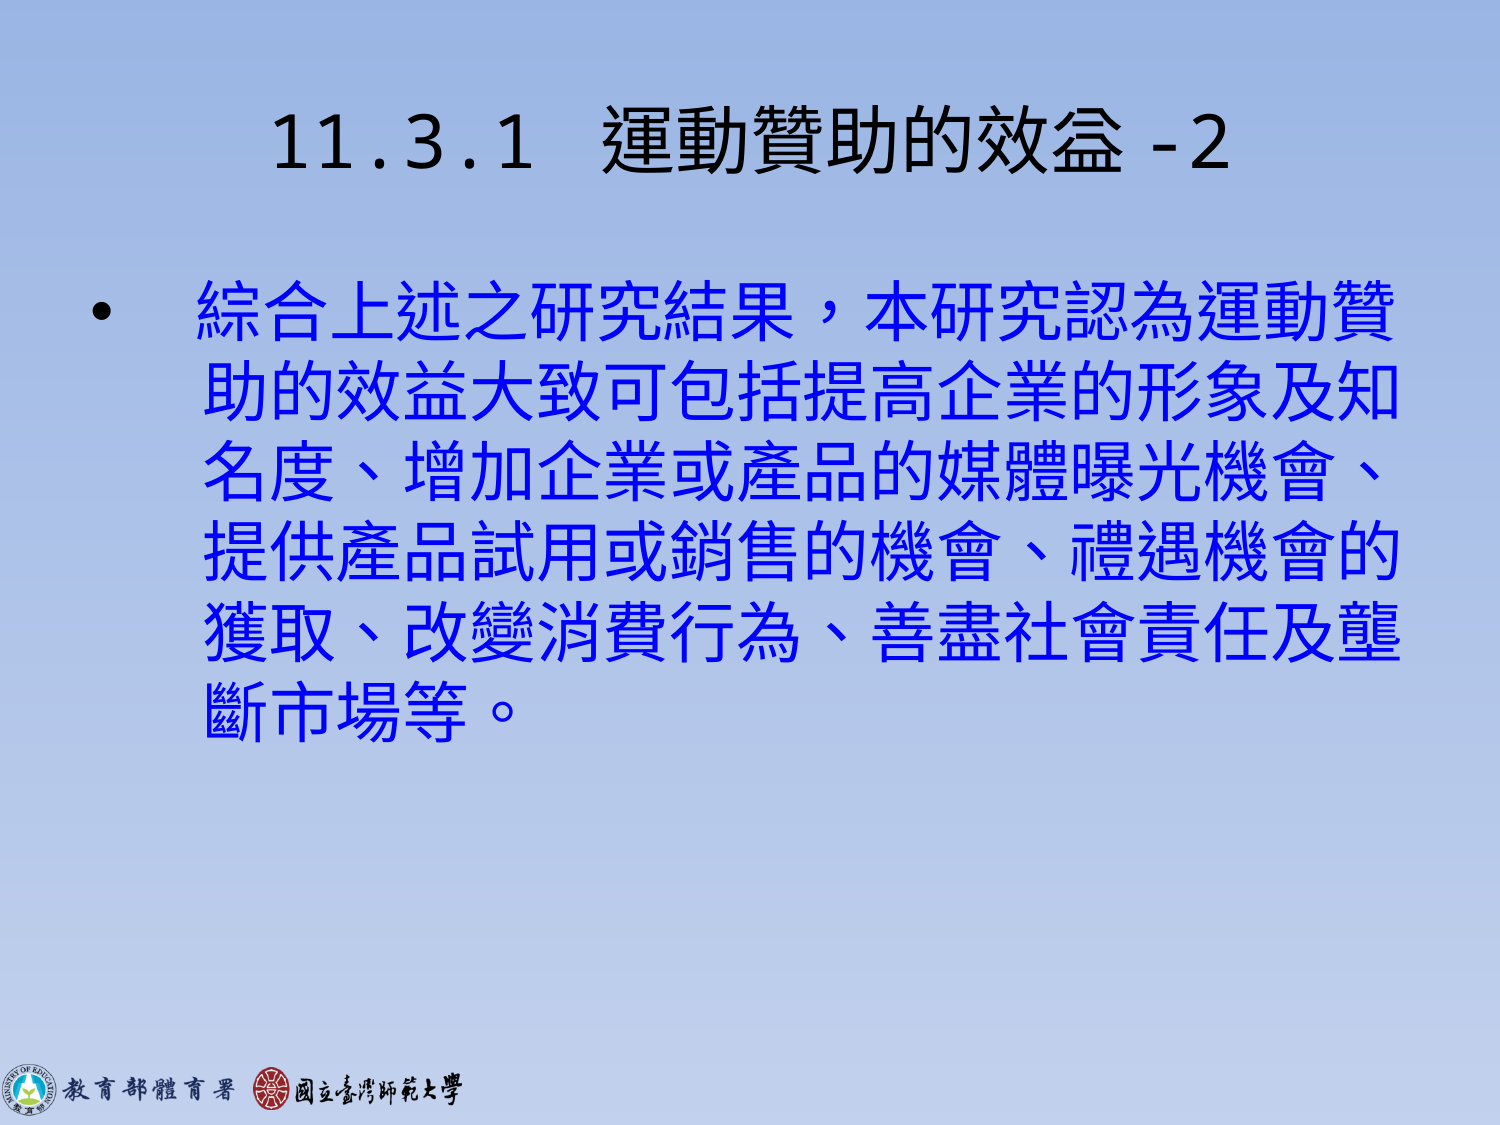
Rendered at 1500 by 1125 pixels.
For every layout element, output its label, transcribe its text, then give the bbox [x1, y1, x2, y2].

list 綜合上述之研究結果，本研究認為運動贊助的效益大致可包括提高企業的形象及知名度、增加企業或產品的媒體曝光機會、提供產品試用或銷售的機會、禮遇機會的獲取、改變消費行為、善盡社會責任及壟斷市場等。 [75, 262, 1426, 1005]
title 11.3.1 運動贊助的效益-2 [75, 45, 1426, 233]
